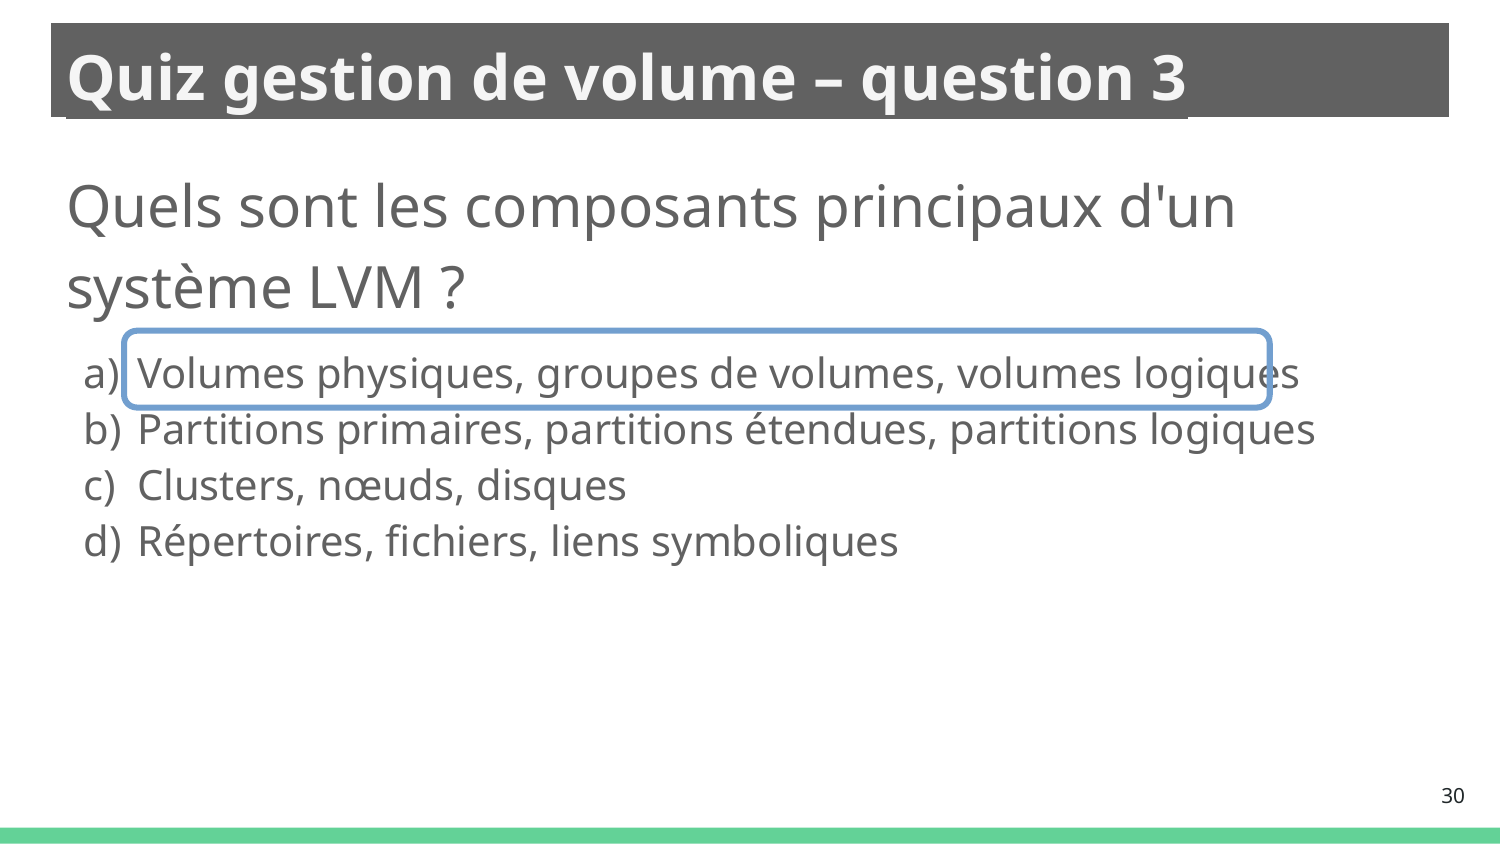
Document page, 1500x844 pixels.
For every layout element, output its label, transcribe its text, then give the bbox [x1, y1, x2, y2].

list Quels sont les composants principaux d'un système LVM ? Volumes physiques, groupes de volumes, volumes logiques Partitions primaires, partitions étendues, partitions logiques Clusters, nœuds, disques Répertoires, fichiers, liens symboliques [51, 144, 1477, 709]
title Quiz gestion de volume – question 3 [51, 23, 1449, 117]
slide_number <numéro> [1389, 764, 1480, 830]
